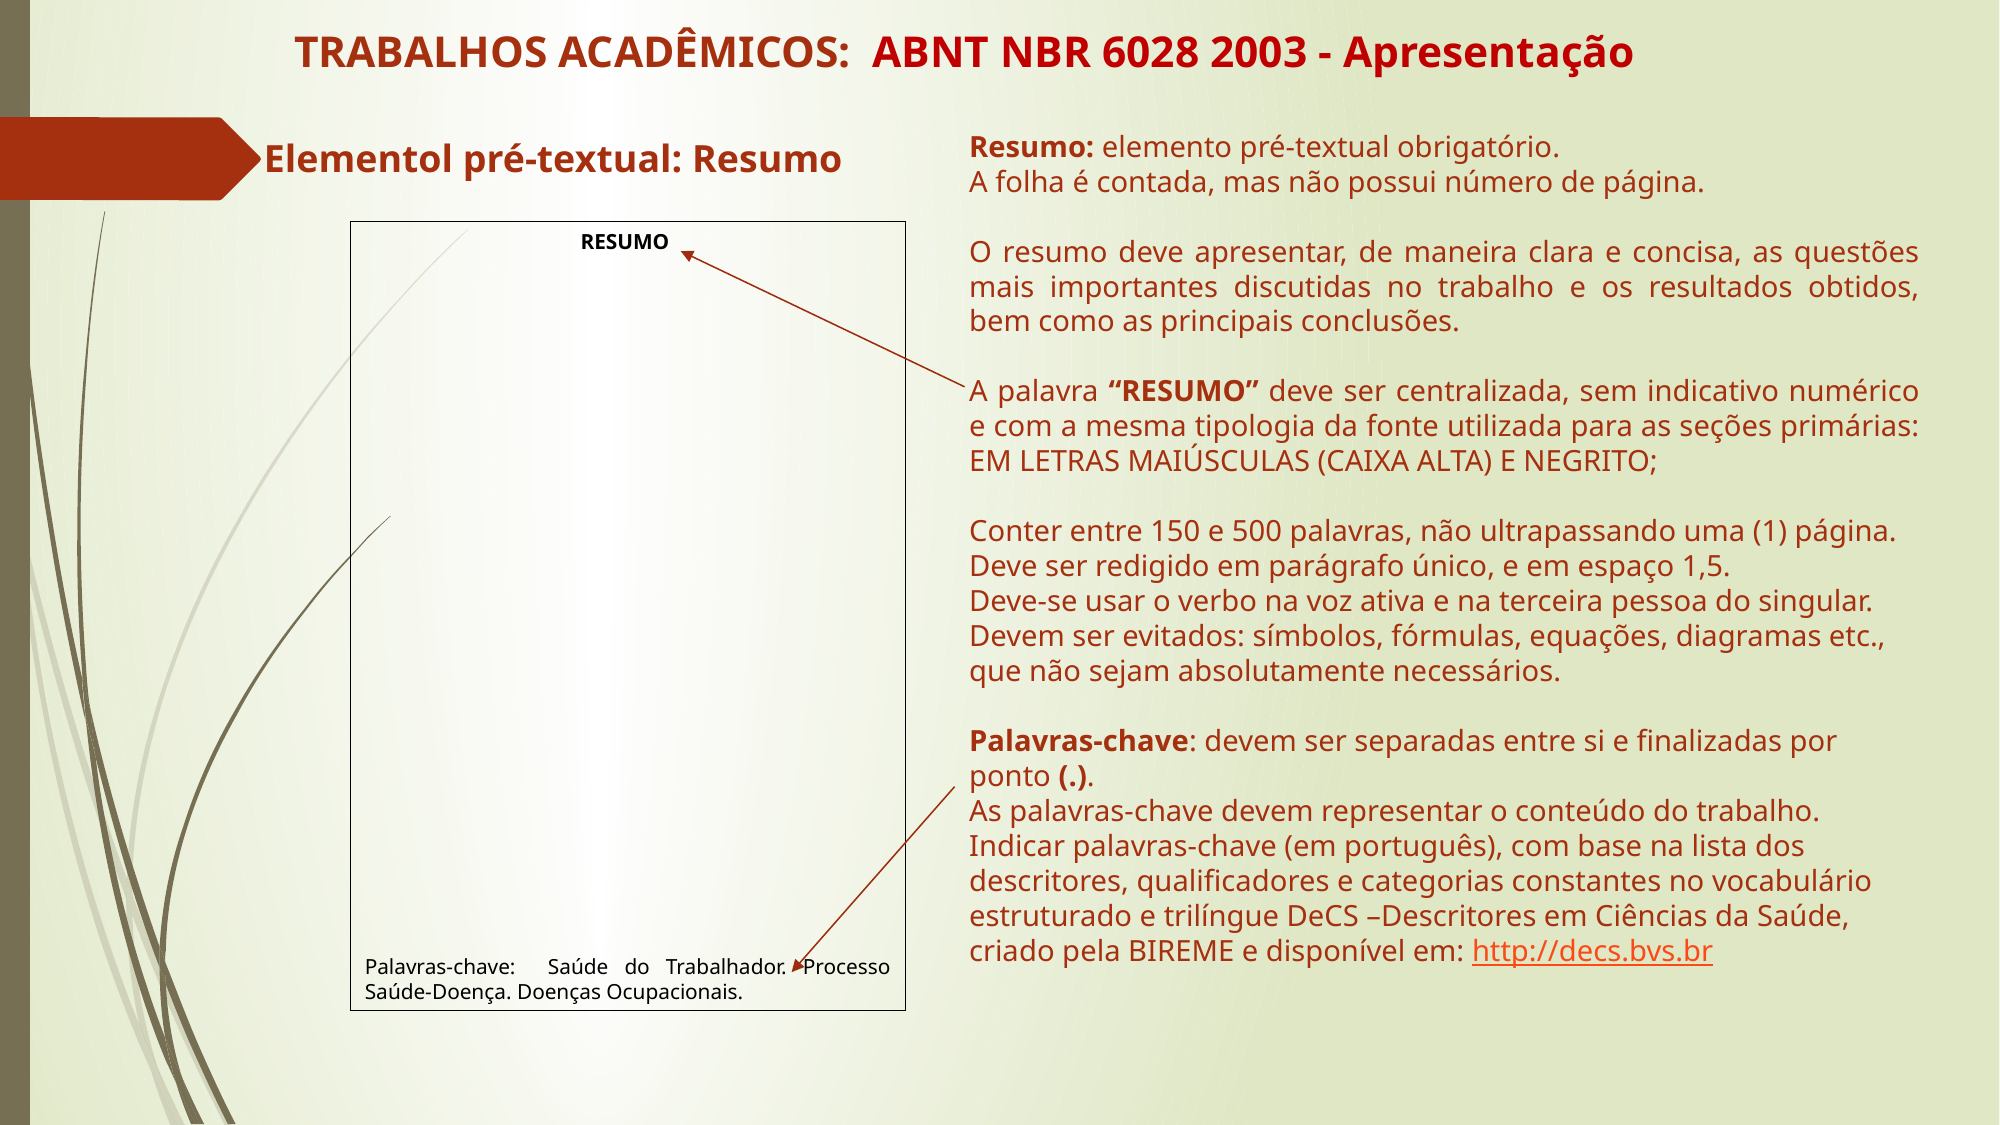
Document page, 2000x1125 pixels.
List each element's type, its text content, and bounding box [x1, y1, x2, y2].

text_box Resumo: elemento pré-textual obrigatório. A folha é contada, mas não possui número de página. O resumo deve apresentar, de maneira clara e concisa, as questões mais importantes discutidas no trabalho e os resultados obtidos, bem como as principais conclusões. A palavra “RESUMO” deve ser centralizada, sem indicativo numérico e com a mesma tipologia da fonte utilizada para as seções primárias: EM LETRAS MAIÚSCULAS (CAIXA ALTA) E NEGRITO; Conter entre 150 e 500 palavras, não ultrapassando uma (1) página. Deve ser redigido em parágrafo único, e em espaço 1,5. Deve-se usar o verbo na voz ativa e na terceira pessoa do singular. Devem ser evitados: símbolos, fórmulas, equações, diagramas etc., que não sejam absolutamente necessários. Palavras-chave: devem ser separadas entre si e finalizadas por ponto (.). As palavras-chave devem representar o conteúdo do trabalho. Indicar palavras-chave (em português), com base na lista dos descritores, qualificadores e categorias constantes no vocabulário estruturado e trilíngue DeCS –Descritores em Ciências da Saúde, criado pela BIREME e disponível em: http://decs.bvs.br [954, 120, 1935, 980]
text_box TRABALHOS ACADÊMICOS: ABNT NBR 6028 2003 - Apresentação [279, 17, 1854, 109]
text_box RESUMO Palavras-chave: Saúde do Trabalhador. Processo Saúde-Doença. Doenças Ocupacionais. [350, 221, 906, 1011]
text_box Elementol pré-textual: Resumo [249, 127, 858, 188]
